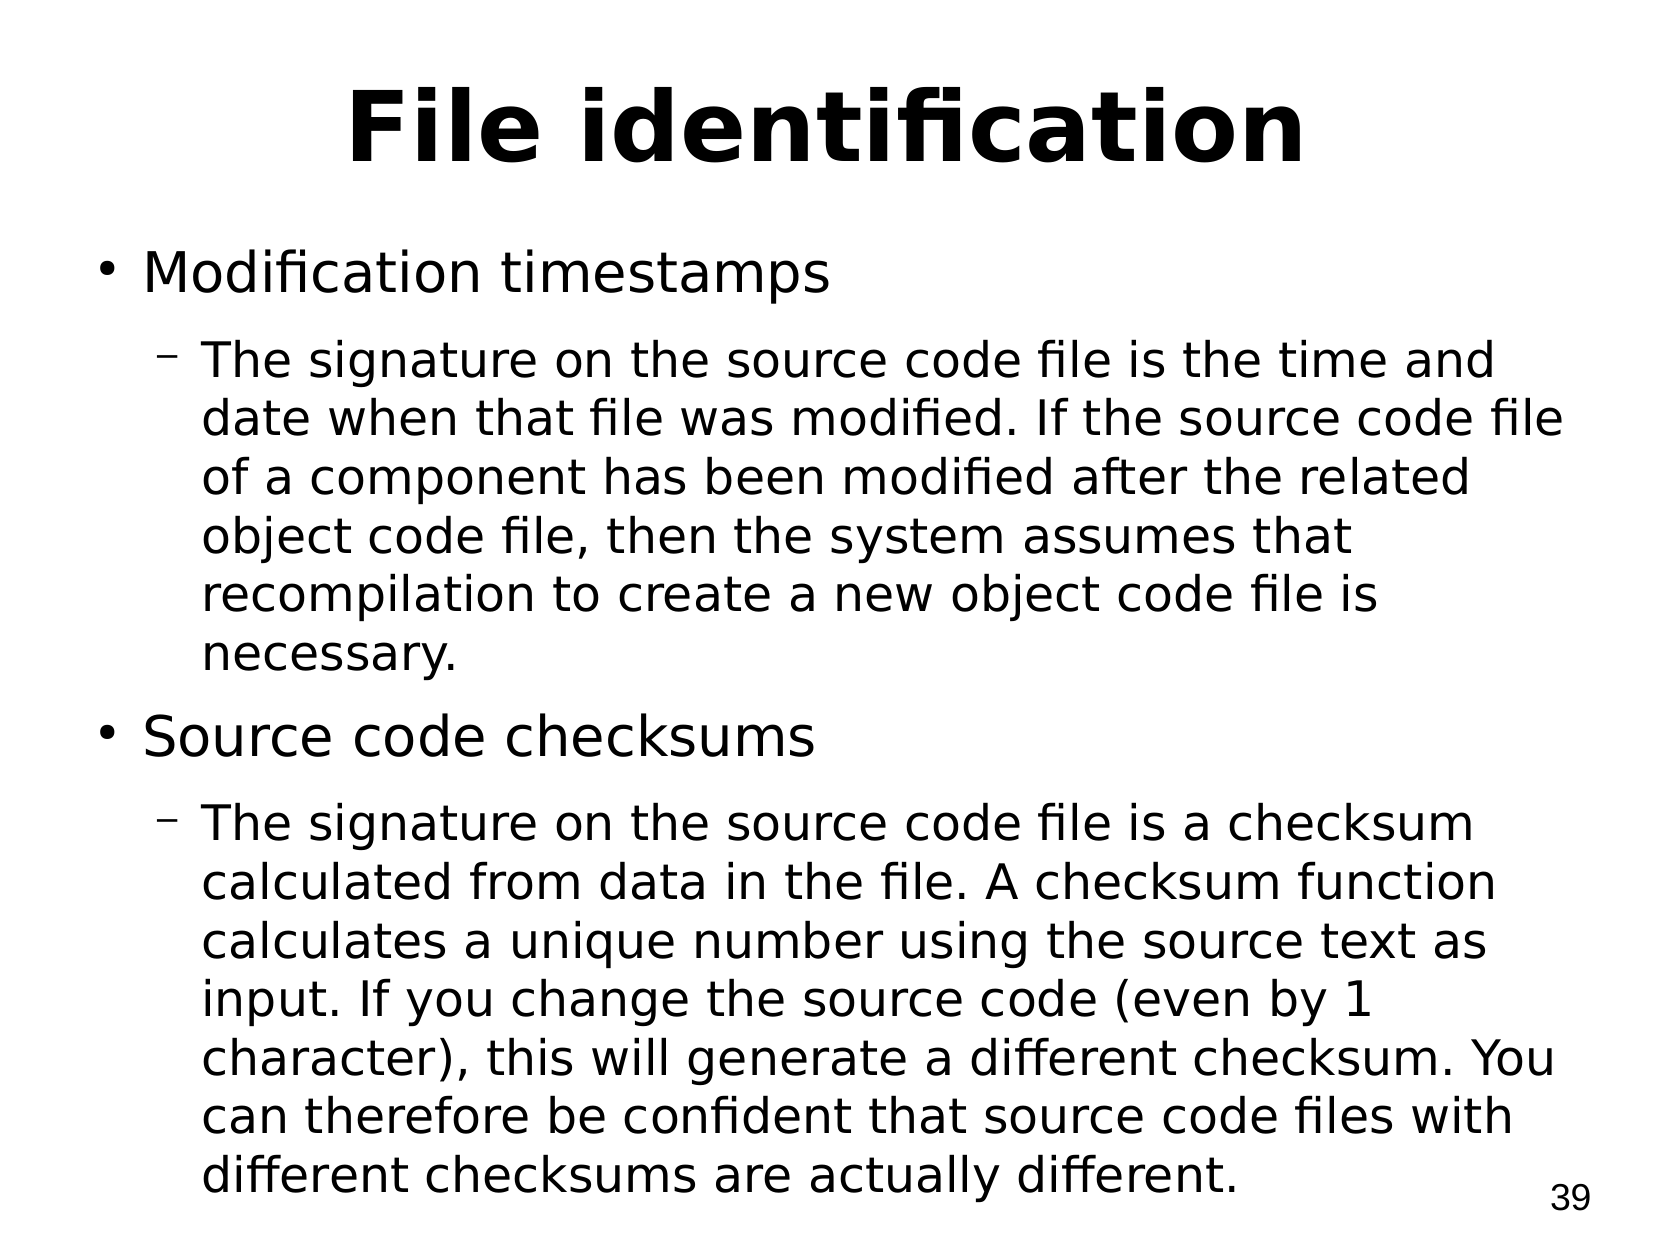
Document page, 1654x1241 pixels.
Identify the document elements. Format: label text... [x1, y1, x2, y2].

list Modification timestamps The signature on the source code file is the time and date when that file was modified. If the source code file of a component has been modified after the related object code file, then the system assumes that recompilation to create a new object code file is necessary. Source code checksums The signature on the source code file is a checksum calculated from data in the file. A checksum function calculates a unique number using the source text as input. If you change the source code (even by 1 character), this will generate a different checksum. You can therefore be confident that source code files with different checksums are actually different. [82, 236, 1571, 1205]
title File identification [82, 49, 1571, 196]
